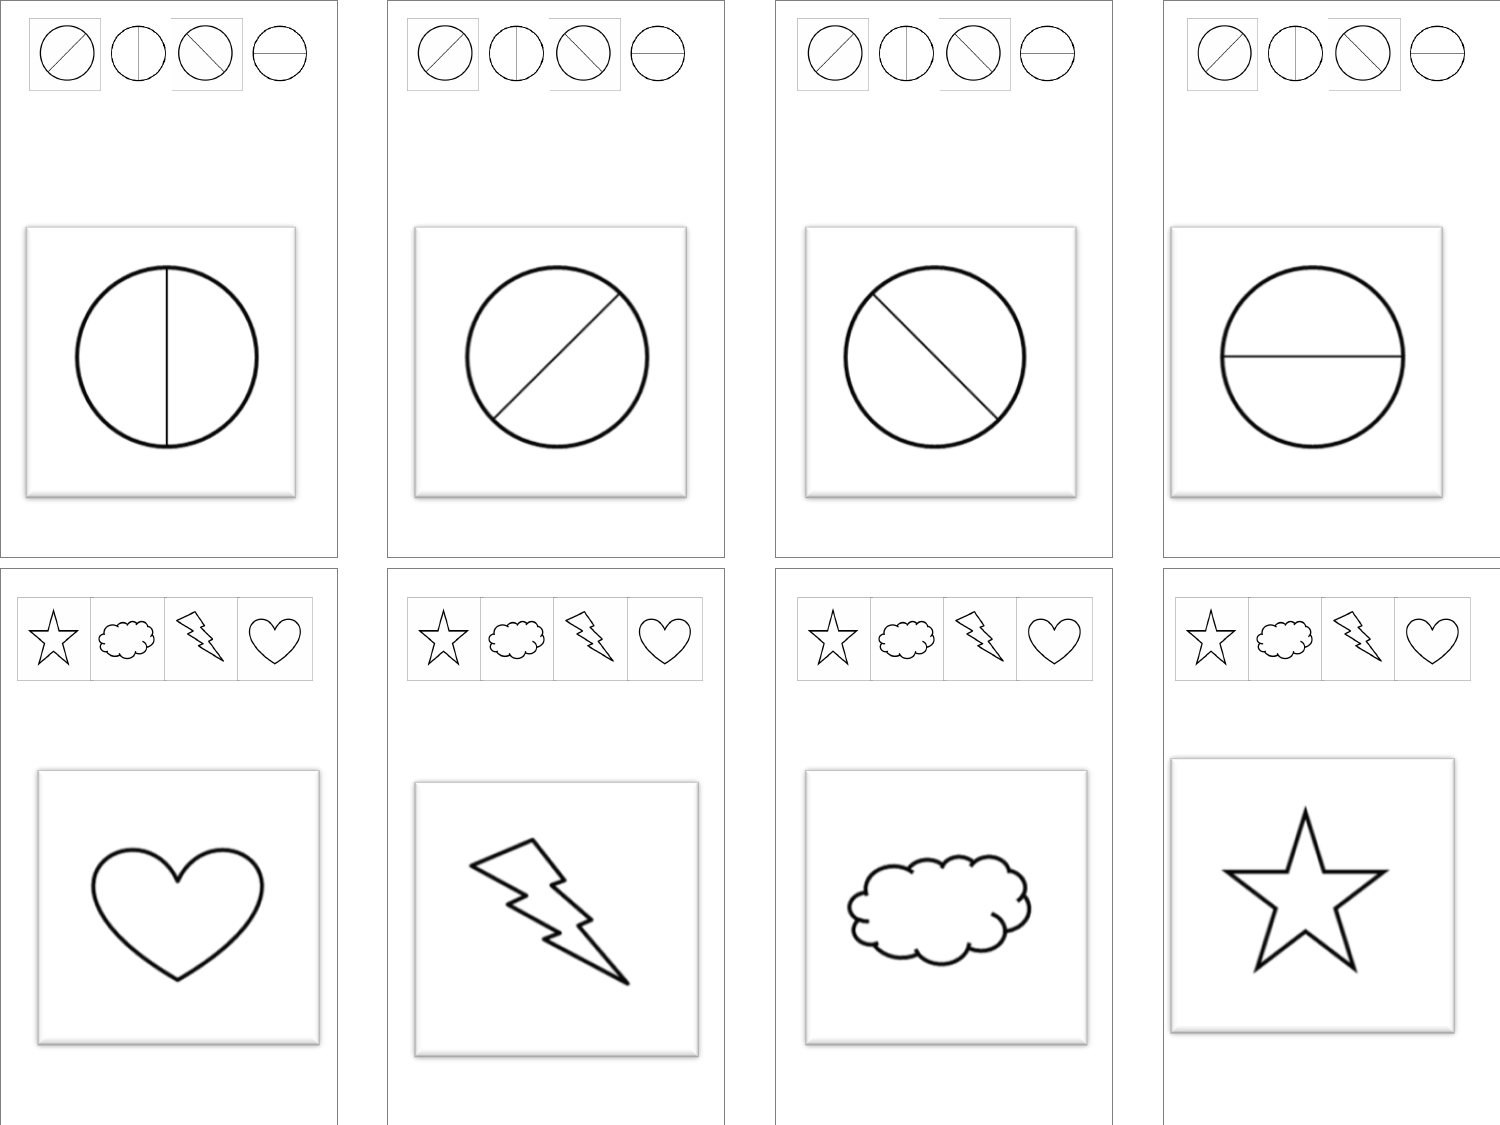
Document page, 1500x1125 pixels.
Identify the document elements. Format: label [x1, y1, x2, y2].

picture [795, 760, 1097, 1055]
picture [407, 18, 691, 91]
picture [1160, 748, 1464, 1043]
picture [17, 597, 313, 681]
text_box [387, 568, 725, 1125]
picture [15, 217, 305, 509]
picture [29, 18, 313, 91]
text_box [387, 0, 725, 557]
text_box [775, 0, 1113, 557]
picture [404, 772, 708, 1067]
text_box [1163, 0, 1500, 557]
text_box [775, 568, 1113, 1125]
picture [797, 18, 1081, 91]
picture [27, 760, 329, 1055]
text_box [0, 0, 337, 557]
picture [795, 217, 1086, 509]
picture [1175, 597, 1471, 681]
picture [1160, 217, 1452, 509]
picture [797, 597, 1093, 681]
text_box [0, 568, 337, 1125]
picture [407, 597, 703, 681]
text_box [1163, 568, 1500, 1125]
picture [1187, 18, 1471, 91]
picture [404, 217, 696, 509]
